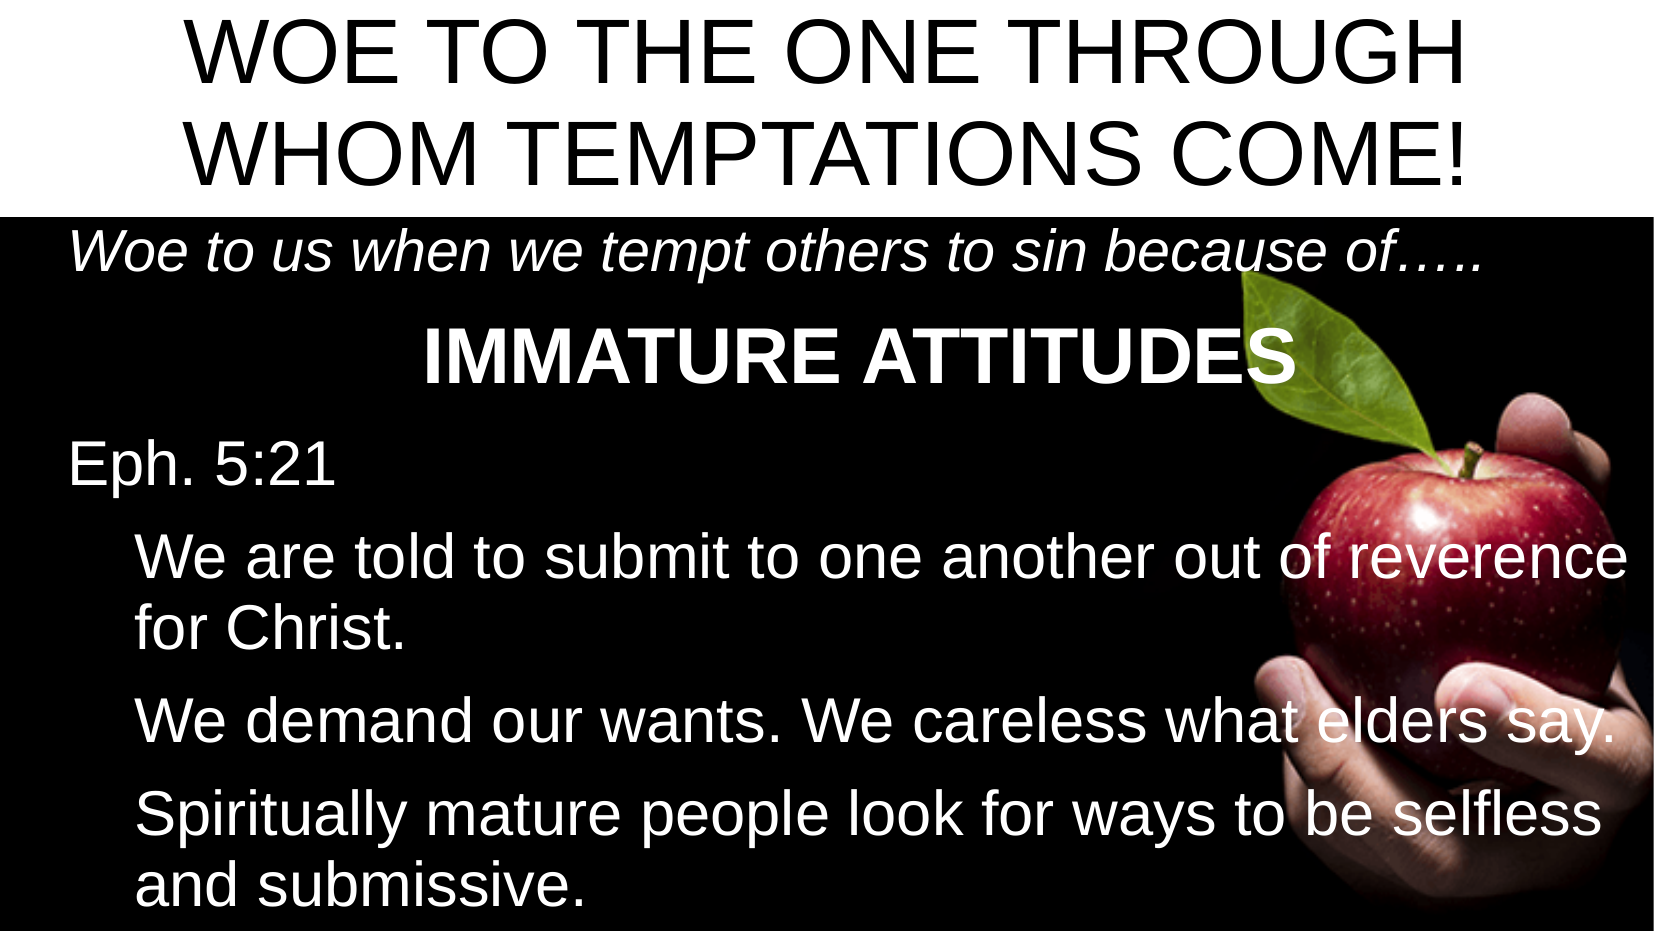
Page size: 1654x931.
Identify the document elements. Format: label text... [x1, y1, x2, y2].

list Woe to us when we tempt others to sin because of….. IMMATURE ATTITUDES Eph. 5:21 We are told to submit to one another out of reverence for Christ. We demand our wants. We careless what elders say. Spiritually mature people look for ways to be selfless and submissive. [0, 217, 1654, 931]
title WOE TO THE ONE THROUGH WHOM TEMPTATIONS COME! [82, 0, 1571, 206]
